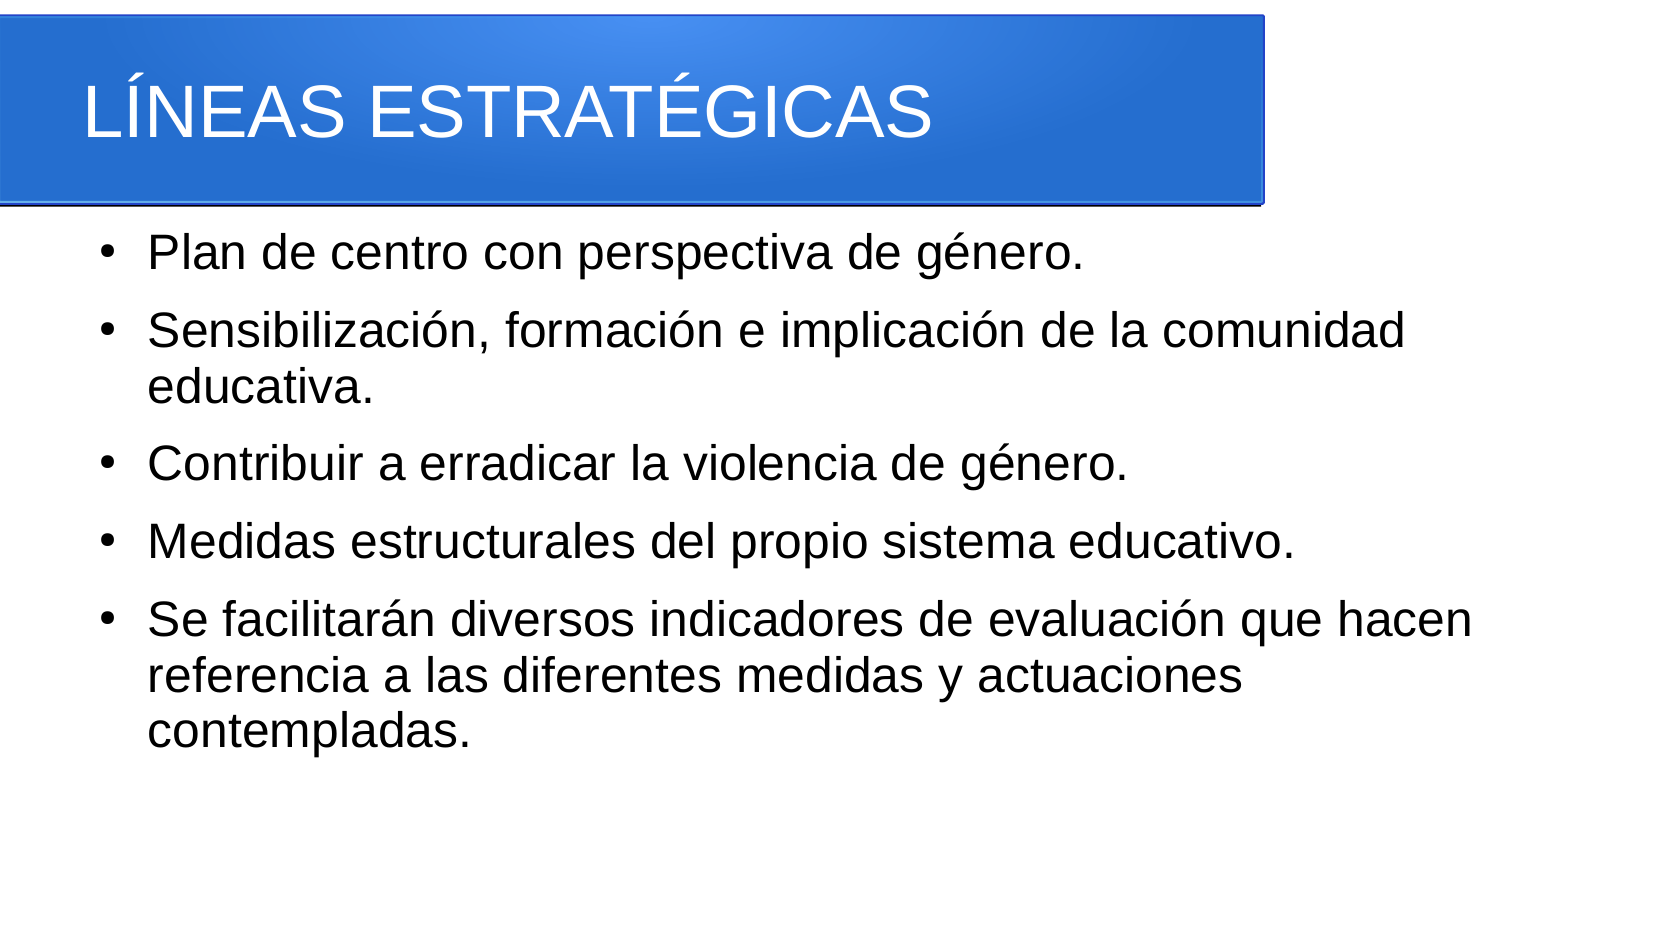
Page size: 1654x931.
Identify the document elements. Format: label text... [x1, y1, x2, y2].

list Plan de centro con perspectiva de género. Sensibilización, formación e implicación de la comunidad educativa. Contribuir a erradicar la violencia de género. Medidas estructurales del propio sistema educativo. Se facilitarán diversos indicadores de evaluación que hacen referencia a las diferentes medidas y actuaciones contempladas. [82, 224, 1571, 764]
title LÍNEAS ESTRATÉGICAS [82, 35, 1235, 189]
